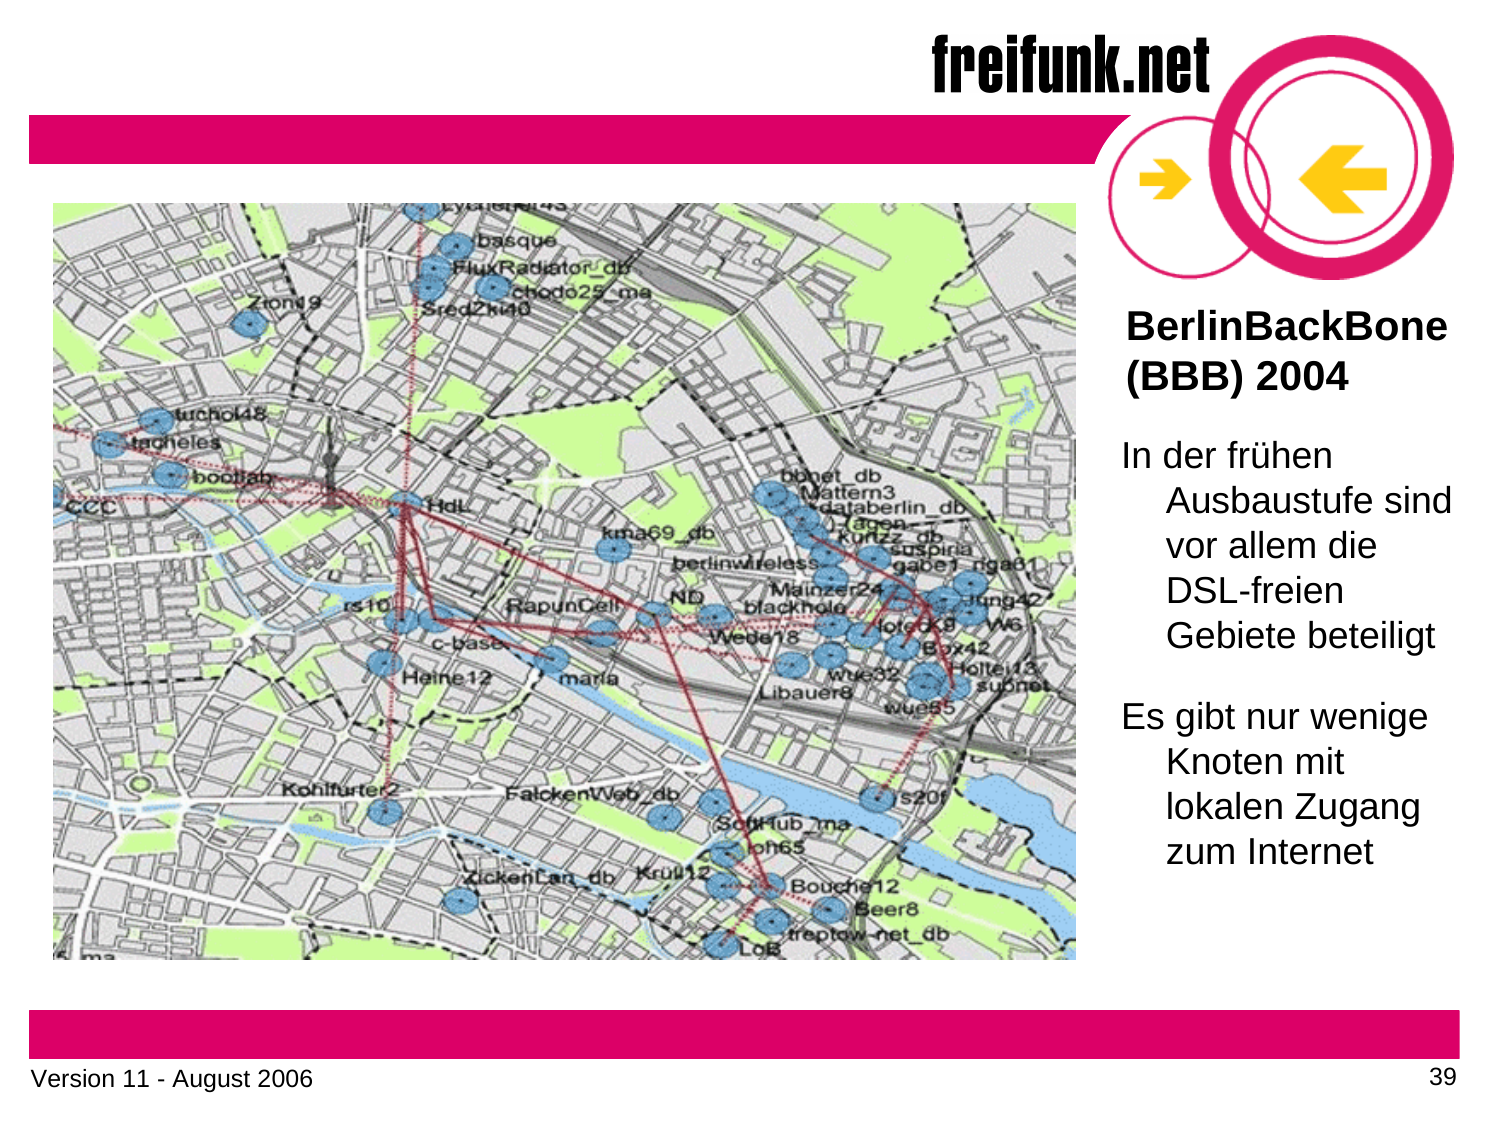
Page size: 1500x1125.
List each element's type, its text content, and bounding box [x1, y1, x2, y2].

text_box BerlinBackBone (BBB) 2004 [1125, 299, 1486, 420]
picture [53, 203, 1076, 960]
picture [932, 34, 1454, 280]
text_box In der frühen Ausbaustufe sind vor allem die DSL-freien Gebiete beteiligt Es gibt nur wenige Knoten mit lokalen Zugang zum Internet [1091, 353, 1479, 978]
